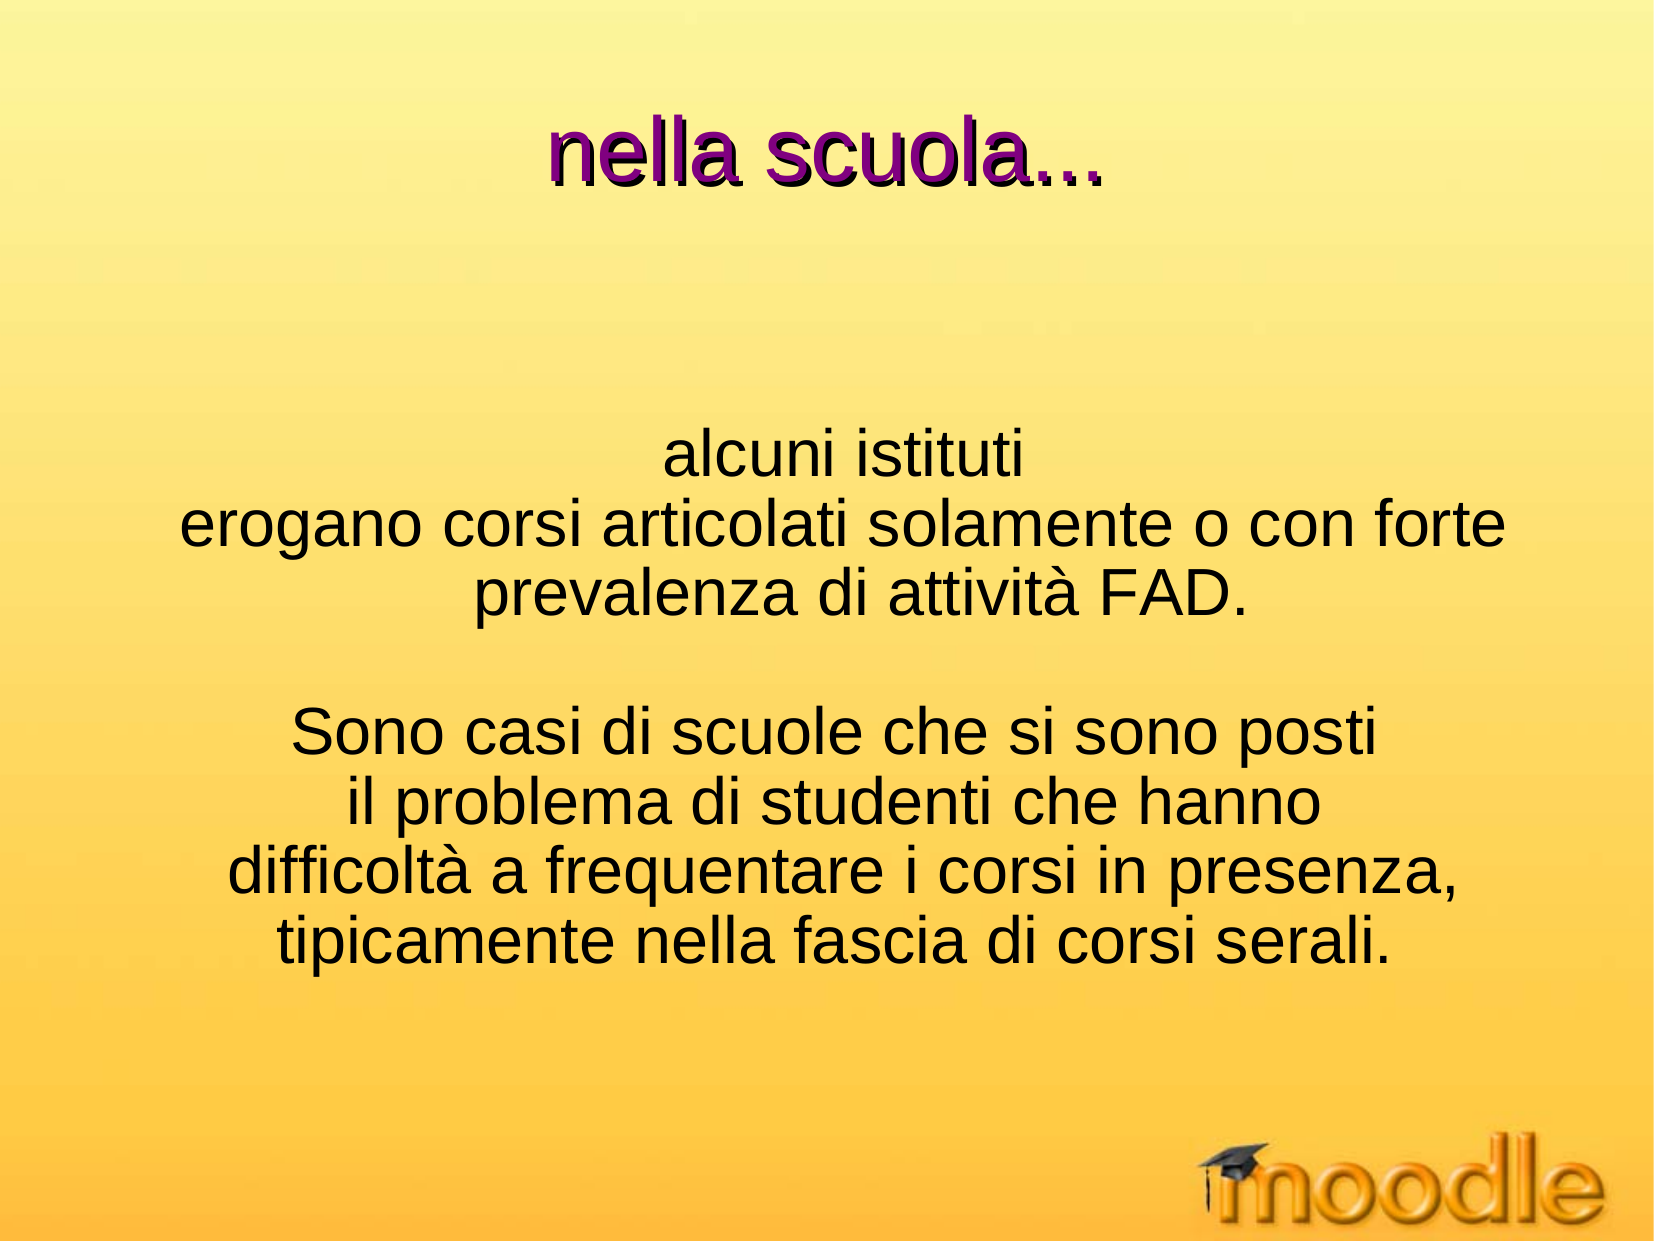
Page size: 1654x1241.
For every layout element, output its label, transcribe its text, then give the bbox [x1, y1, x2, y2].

picture [0, 0, 1654, 1241]
subtitle alcuni istituti erogano corsi articolati solamente o con forte prevalenza di attività FAD. Sono casi di scuole che si sono posti il problema di studenti che hanno difficoltà a frequentare i corsi in presenza, tipicamente nella fascia di corsi serali. [82, 326, 1571, 1072]
title nella scuola... [82, 101, 1571, 205]
